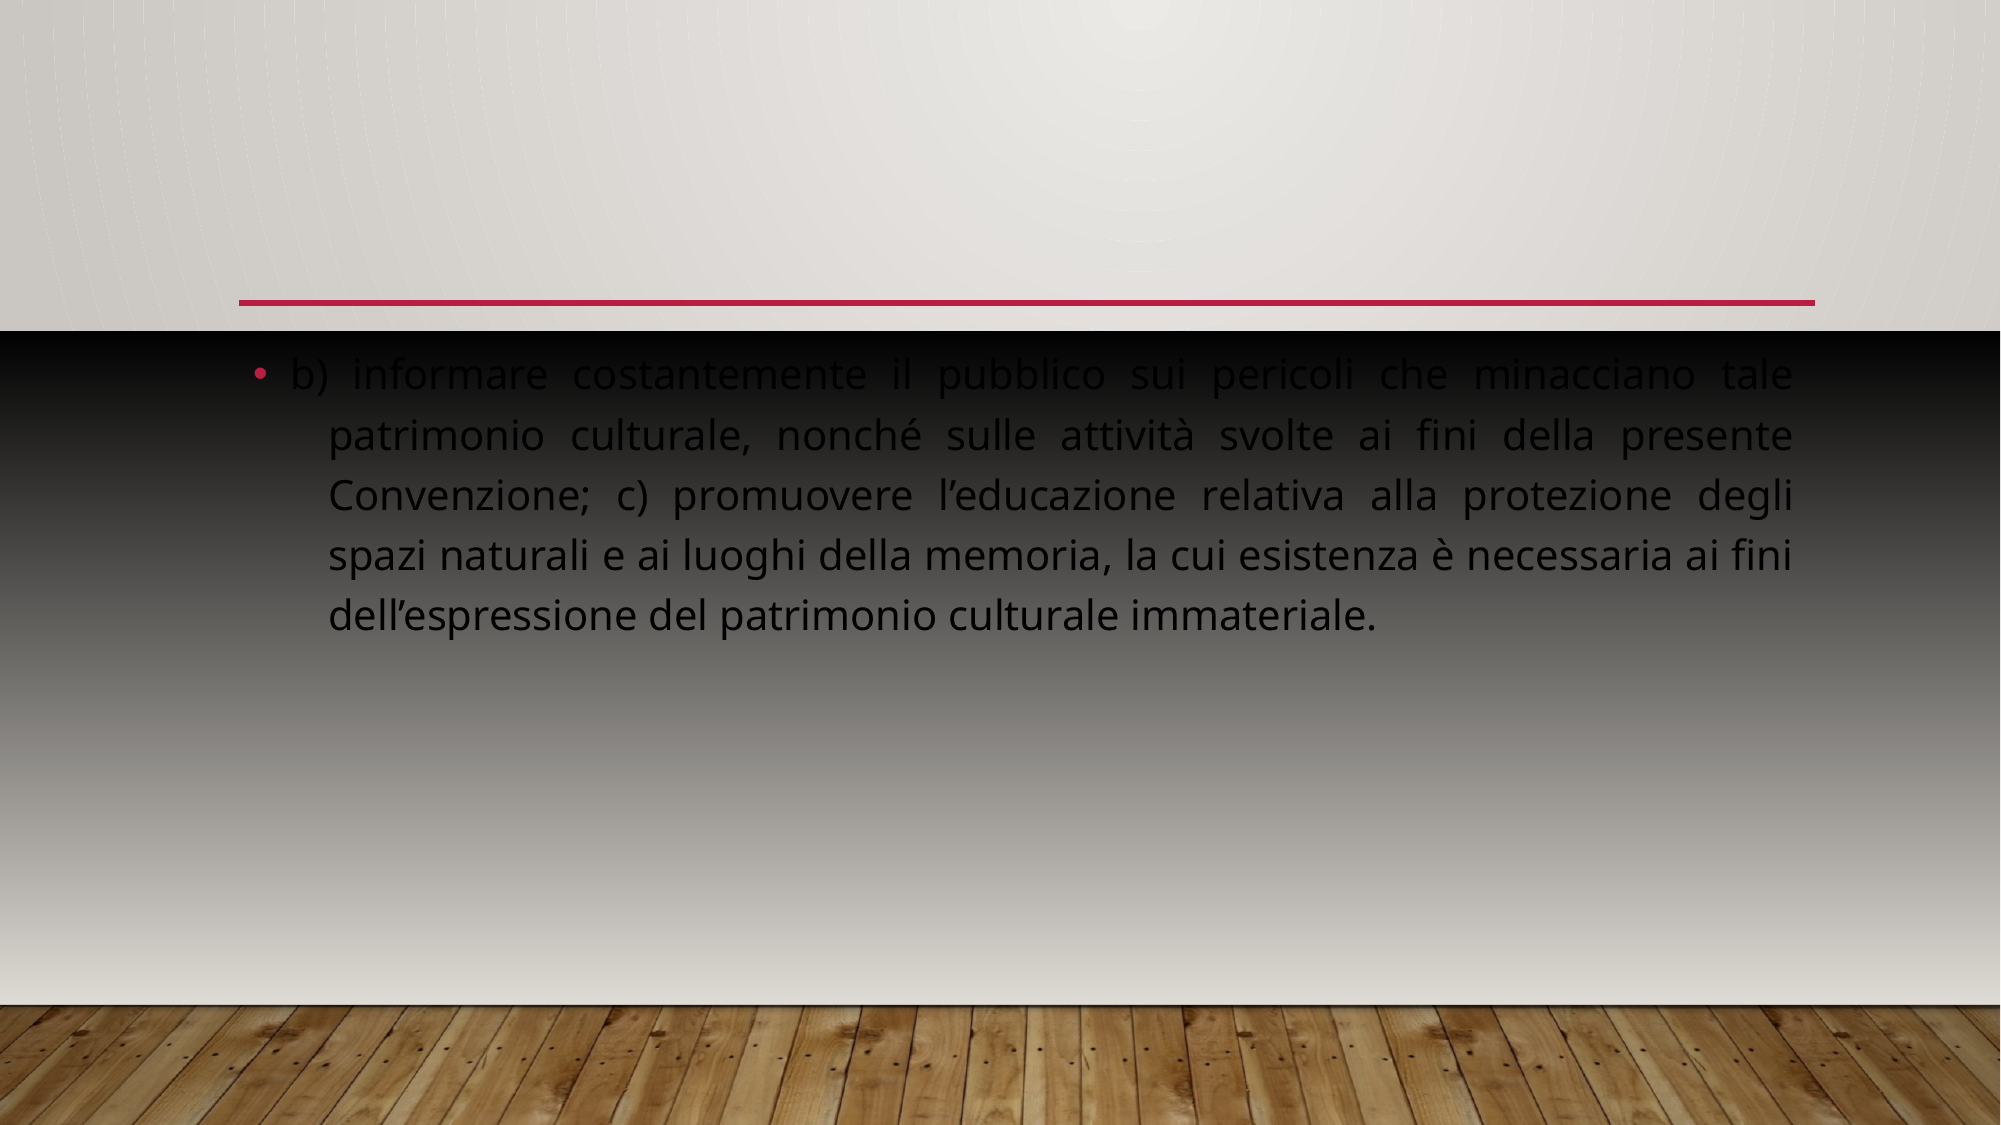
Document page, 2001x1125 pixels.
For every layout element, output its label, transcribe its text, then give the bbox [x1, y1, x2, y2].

list b) informare costantemente il pubblico sui pericoli che minacciano tale patrimonio culturale, nonché sulle attività svolte ai fini della presente Convenzione; c) promuovere l’educazione relativa alla protezione degli spazi naturali e ai luoghi della memoria, la cui esistenza è necessaria ai fini dell’espressione del patrimonio culturale immateriale. [238, 330, 1814, 897]
